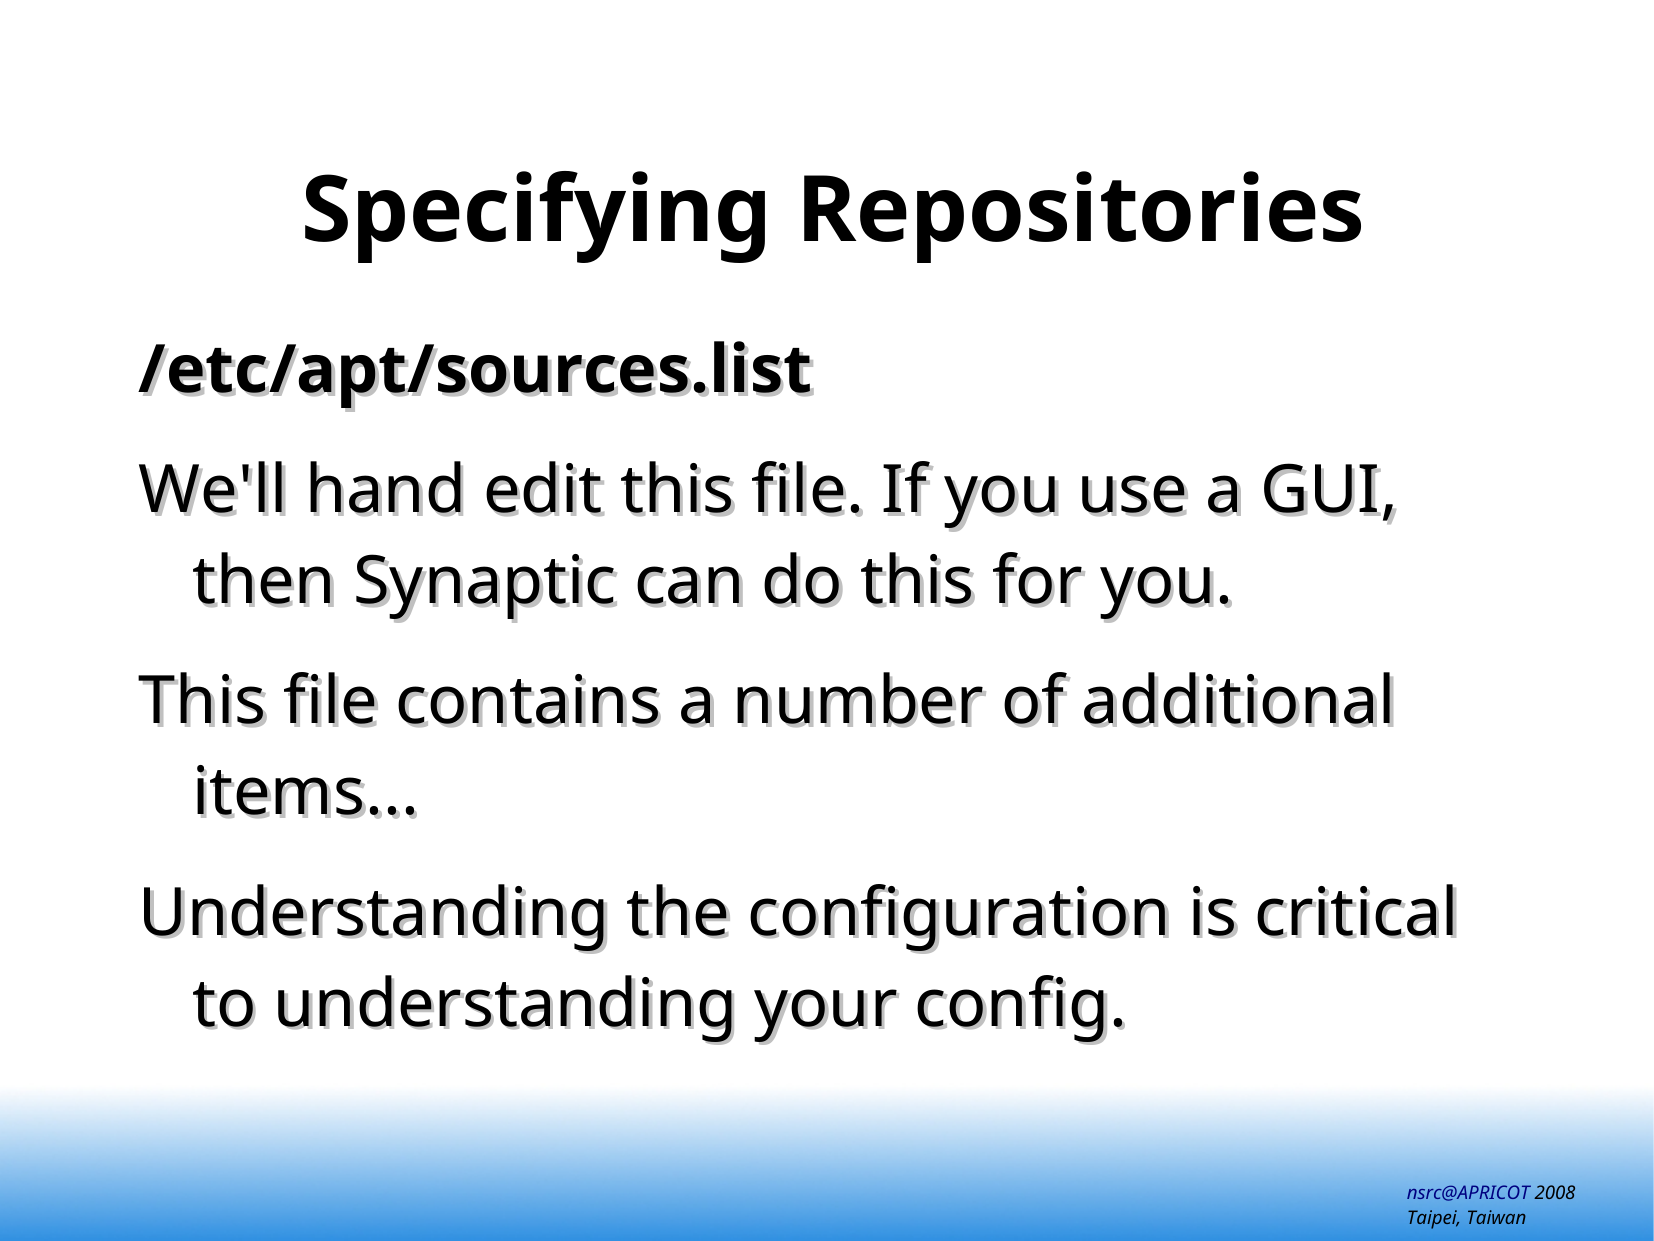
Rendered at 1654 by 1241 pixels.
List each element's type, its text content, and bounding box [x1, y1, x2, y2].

picture [0, 1083, 1654, 1241]
list /etc/apt/sources.list We'll hand edit this file. If you use a GUI, then Synaptic can do this for you. This file contains a number of additional items... Understanding the configuration is critical to understanding your config. [121, 321, 1534, 1104]
title Specifying Repositories [109, 102, 1558, 310]
